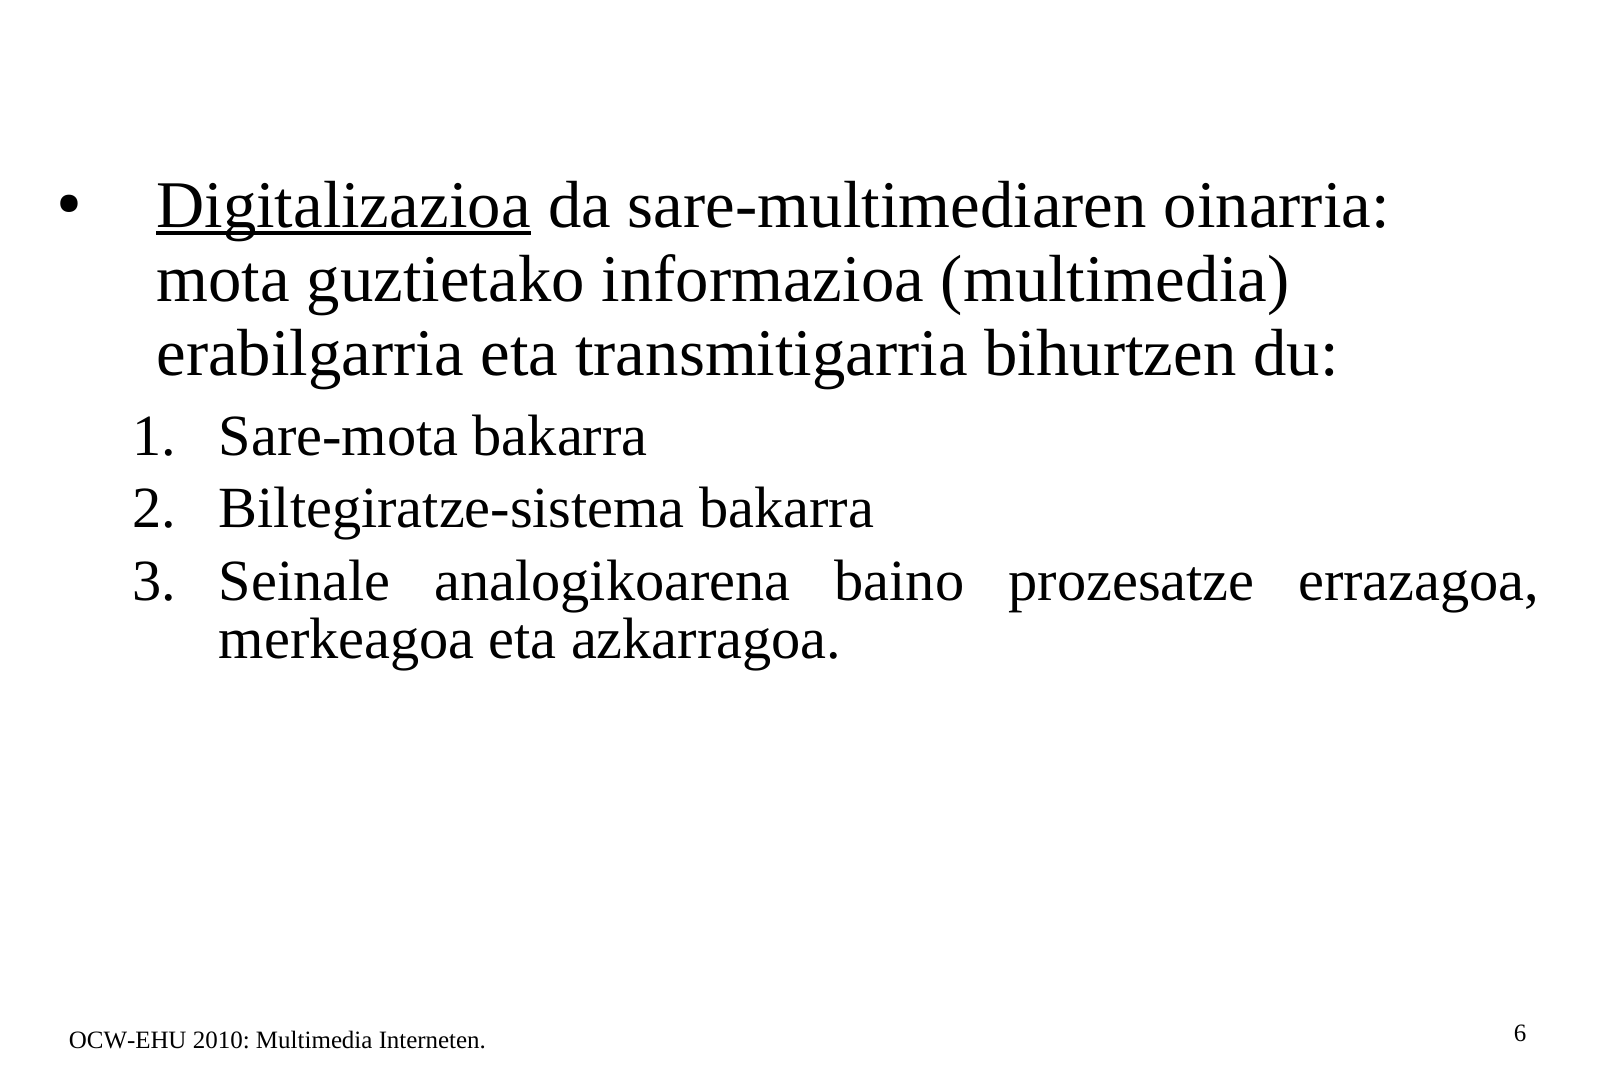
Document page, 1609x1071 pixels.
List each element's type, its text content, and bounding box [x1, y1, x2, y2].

list Digitalizazioa da sare-multimediaren oinarria: mota guztietako informazioa (multimedia) erabilgarria eta transmitigarria bihurtzen du: Sare-mota bakarra Biltegiratze-sistema bakarra Seinale analogikoarena baino prozesatze errazagoa, merkeagoa eta azkarragoa. [41, 160, 1555, 999]
